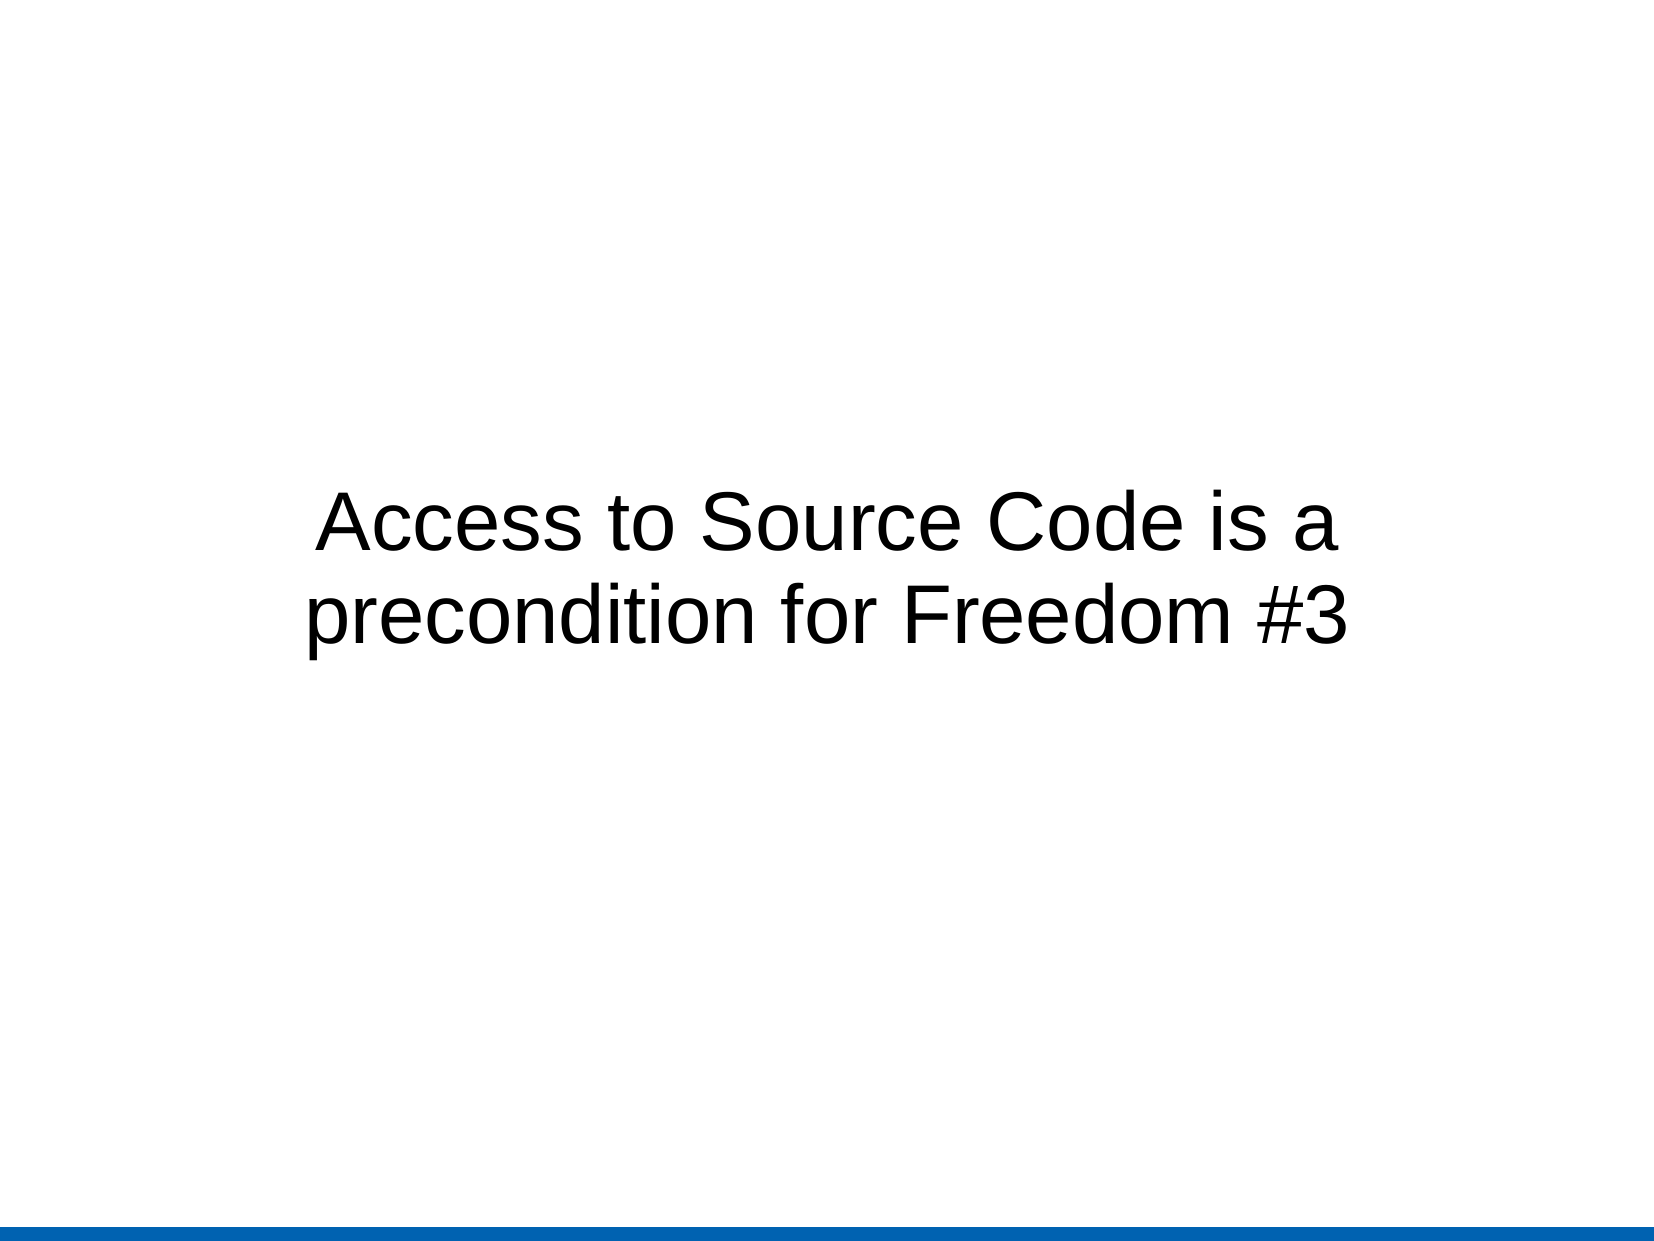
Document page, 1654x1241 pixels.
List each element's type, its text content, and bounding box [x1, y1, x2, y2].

subtitle Access to Source Code is a precondition for Freedom #3 [121, 112, 1534, 1117]
